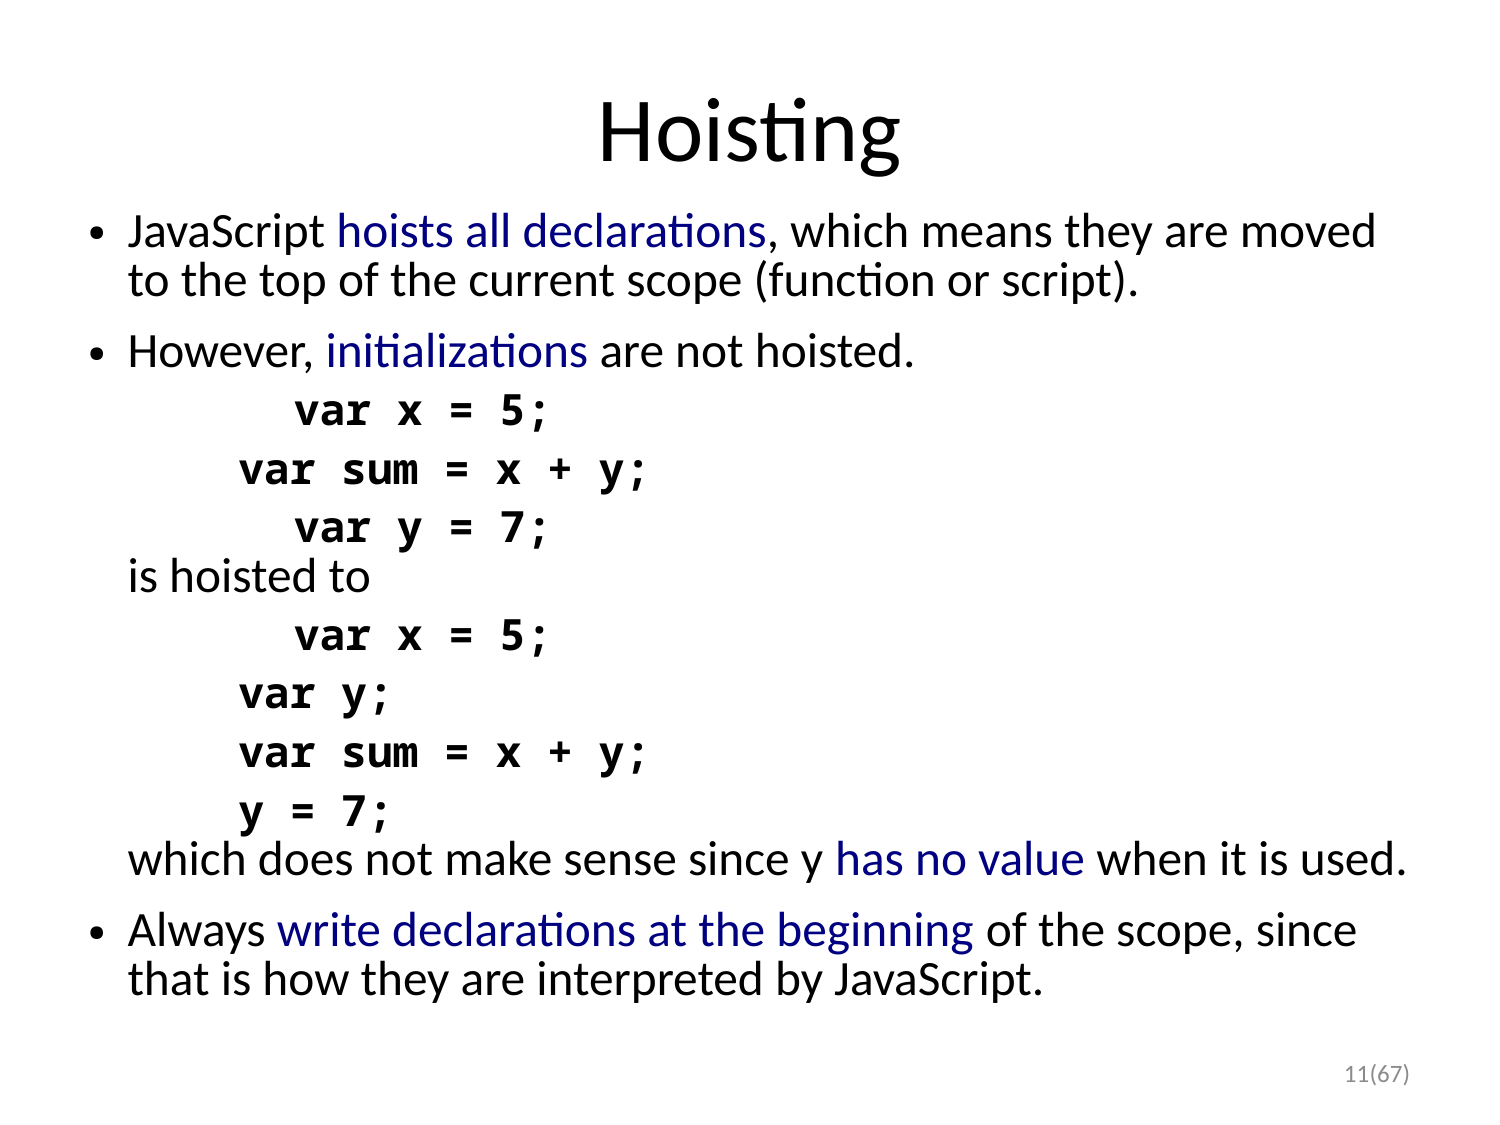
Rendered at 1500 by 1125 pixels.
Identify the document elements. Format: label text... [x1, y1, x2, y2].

list JavaScript hoists all declarations, which means they are moved to the top of the current scope (function or script). However, initializations are not hoisted. var x = 5; var sum = x + y; var y = 7; is hoisted to var x = 5; var y; var sum = x + y; y = 7; which does not make sense since y has no value when it is used. Always write declarations at the beginning of the scope, since that is how they are interpreted by JavaScript. [75, 210, 1425, 1096]
title Hoisting [75, 45, 1425, 210]
